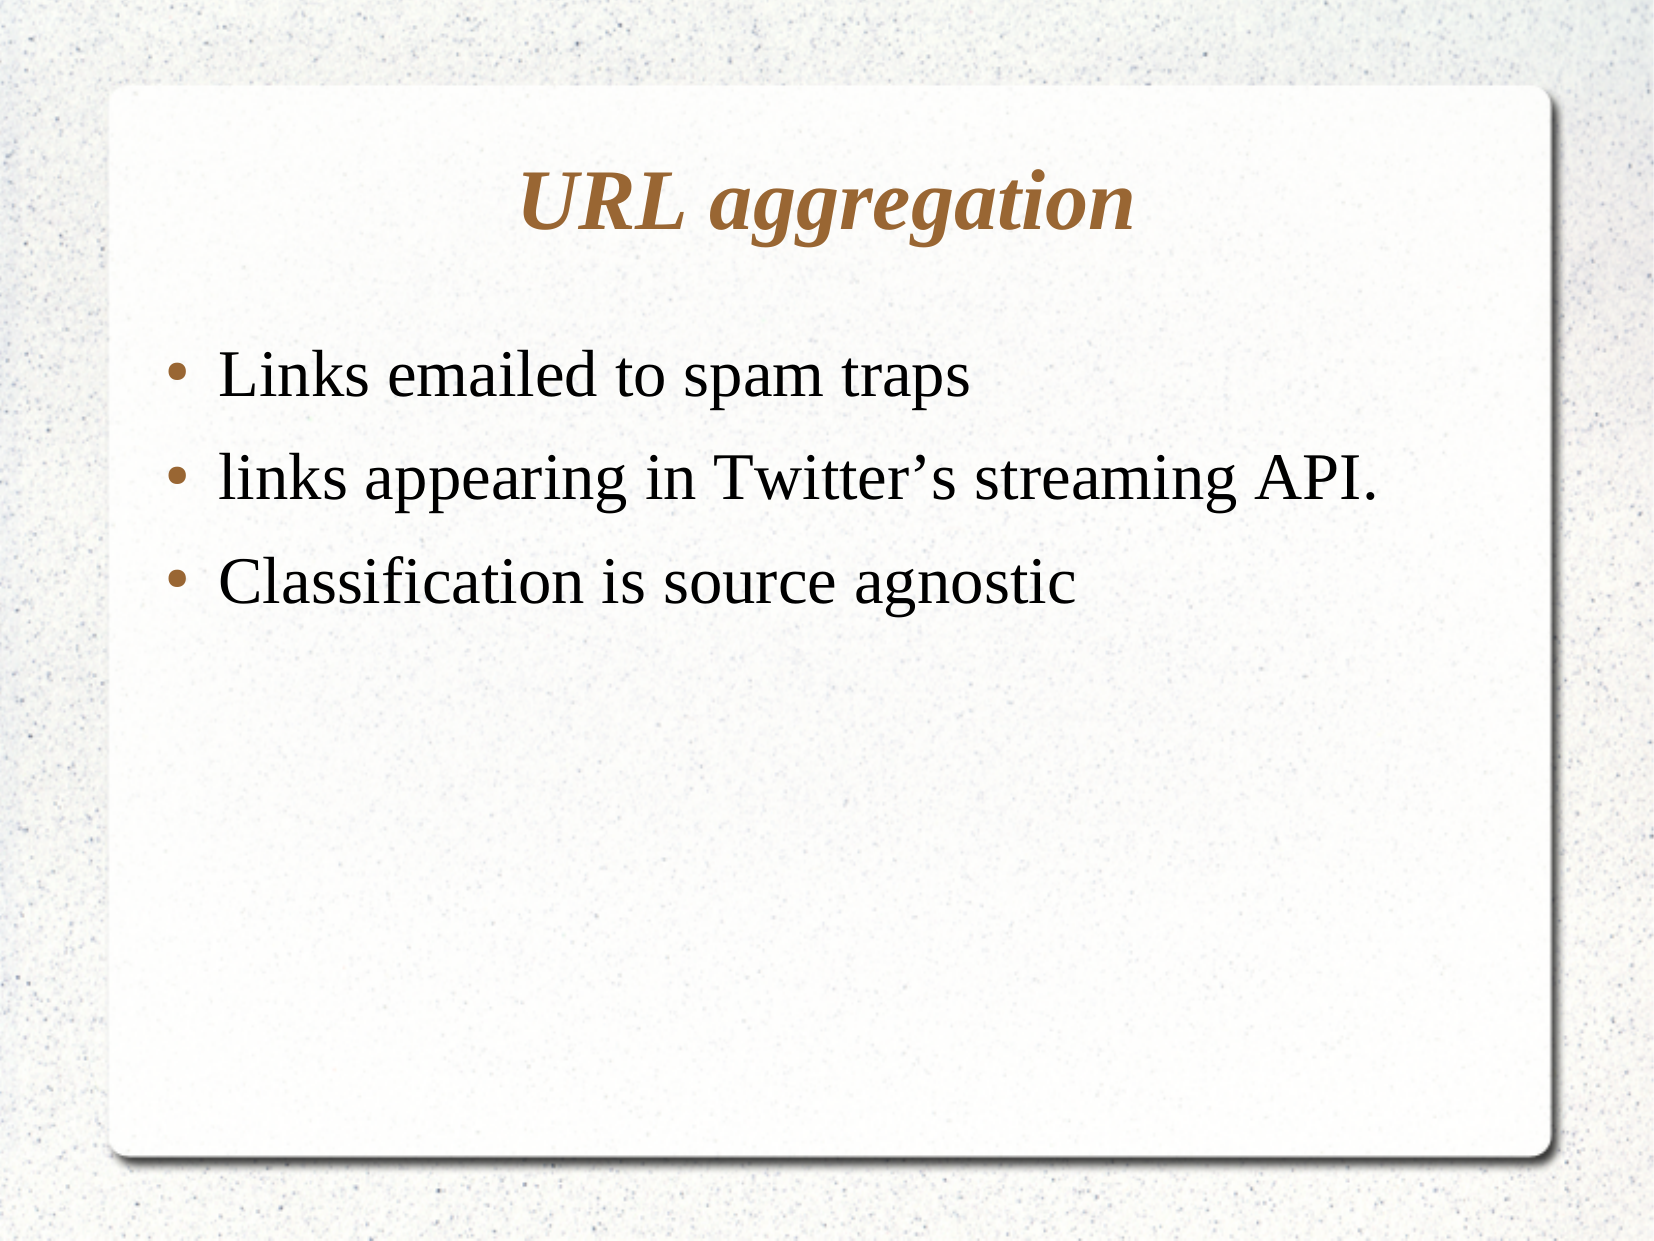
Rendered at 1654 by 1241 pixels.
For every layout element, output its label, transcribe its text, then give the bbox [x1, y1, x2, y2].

list Links emailed to spam traps links appearing in Twitter’s streaming API. Classification is source agnostic [147, 336, 1506, 1056]
picture [0, 0, 1654, 1241]
title URL aggregation [118, 96, 1536, 304]
